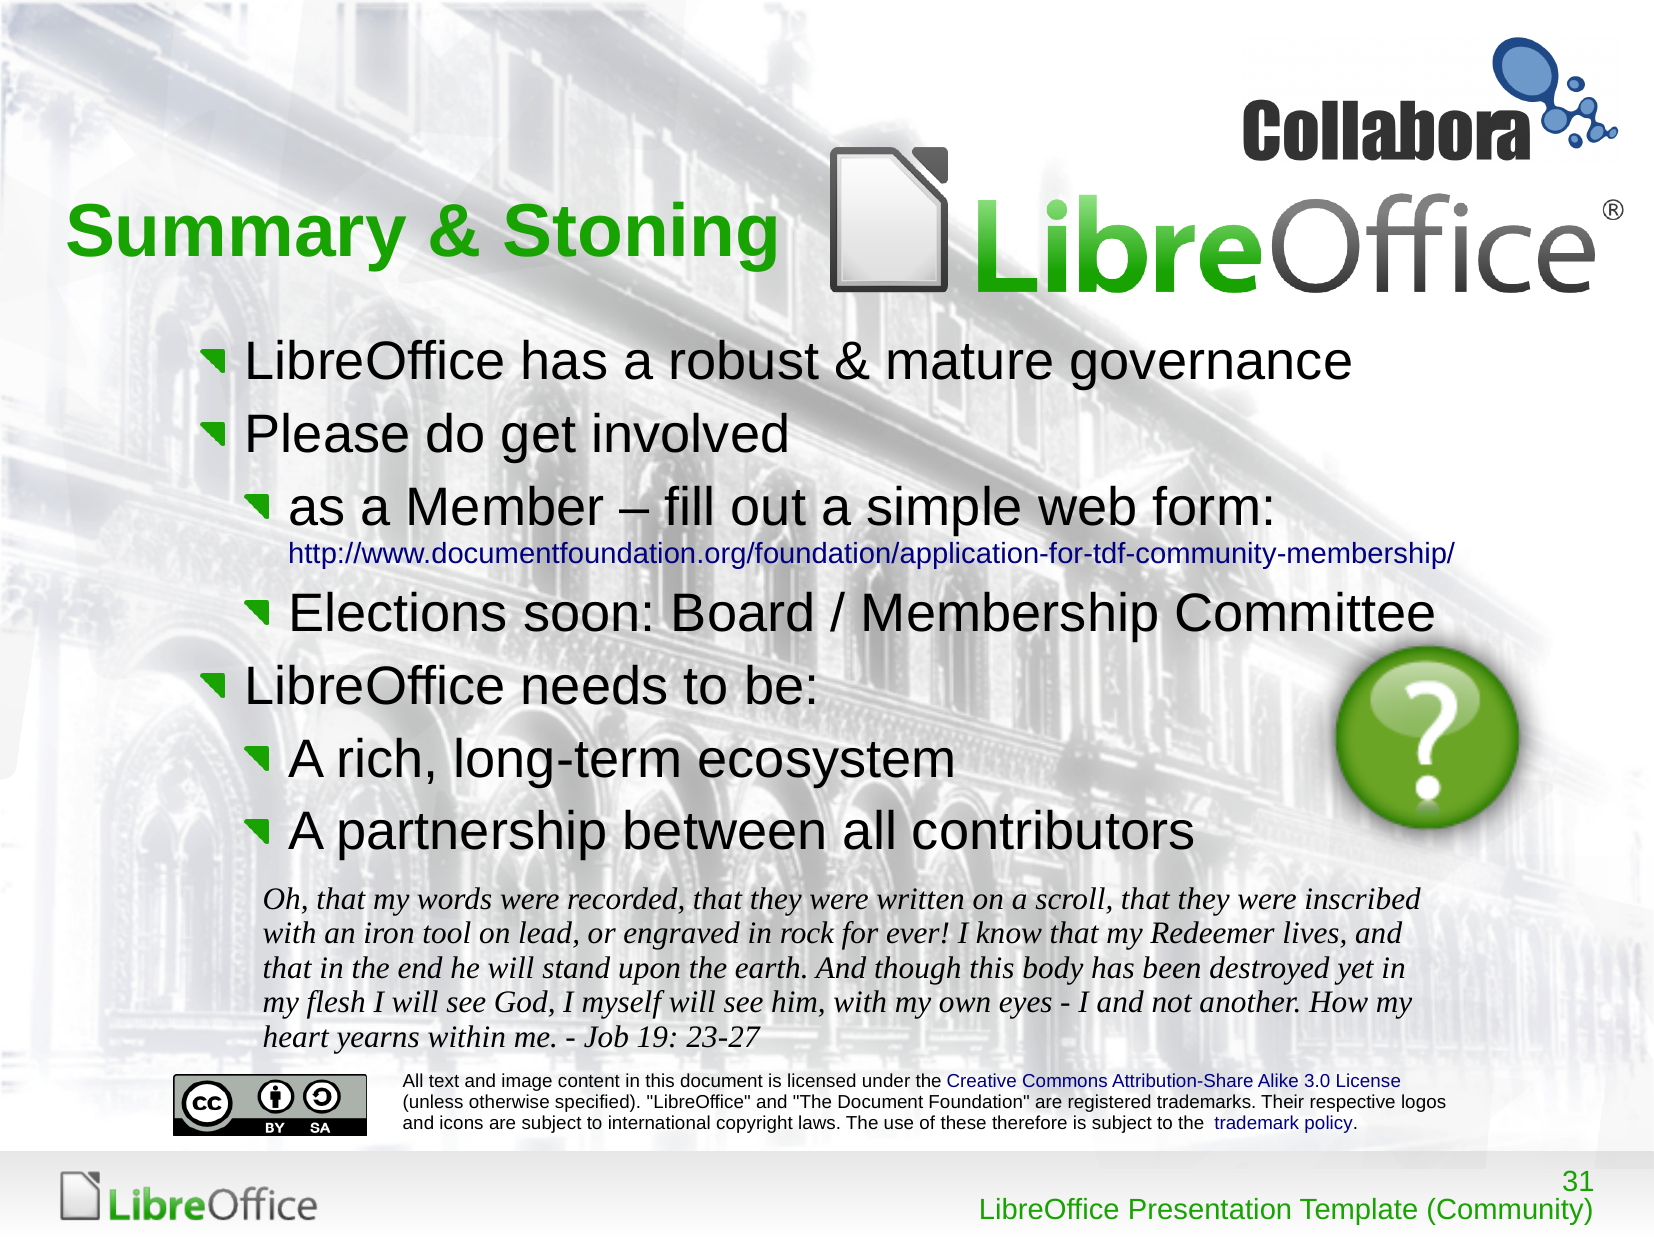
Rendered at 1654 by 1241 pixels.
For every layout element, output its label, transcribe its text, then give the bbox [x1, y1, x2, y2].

picture [0, 0, 1654, 1241]
list LibreOffice has a robust & mature governance Please do get involved as a Member – fill out a simple web form:http://www.documentfoundation.org/foundation/application-for-tdf-community-membership/ Elections soon: Board / Membership Committee LibreOffice needs to be: A rich, long-term ecosystem A partnership between all contributors [200, 330, 1471, 910]
title Summary & Stoning [64, 141, 1335, 319]
text_box Oh, that my words were recorded, that they were written on a scroll, that they were inscribed with an iron tool on lead, or engraved in rock for ever! I know that my Redeemer lives, and that in the end he will stand upon the earth. And though this body has been destroyed yet in my flesh I will see God, I myself will see him, with my own eyes - I and not another. How my heart yearns within me. - Job 19: 23-27 [248, 874, 1453, 1087]
